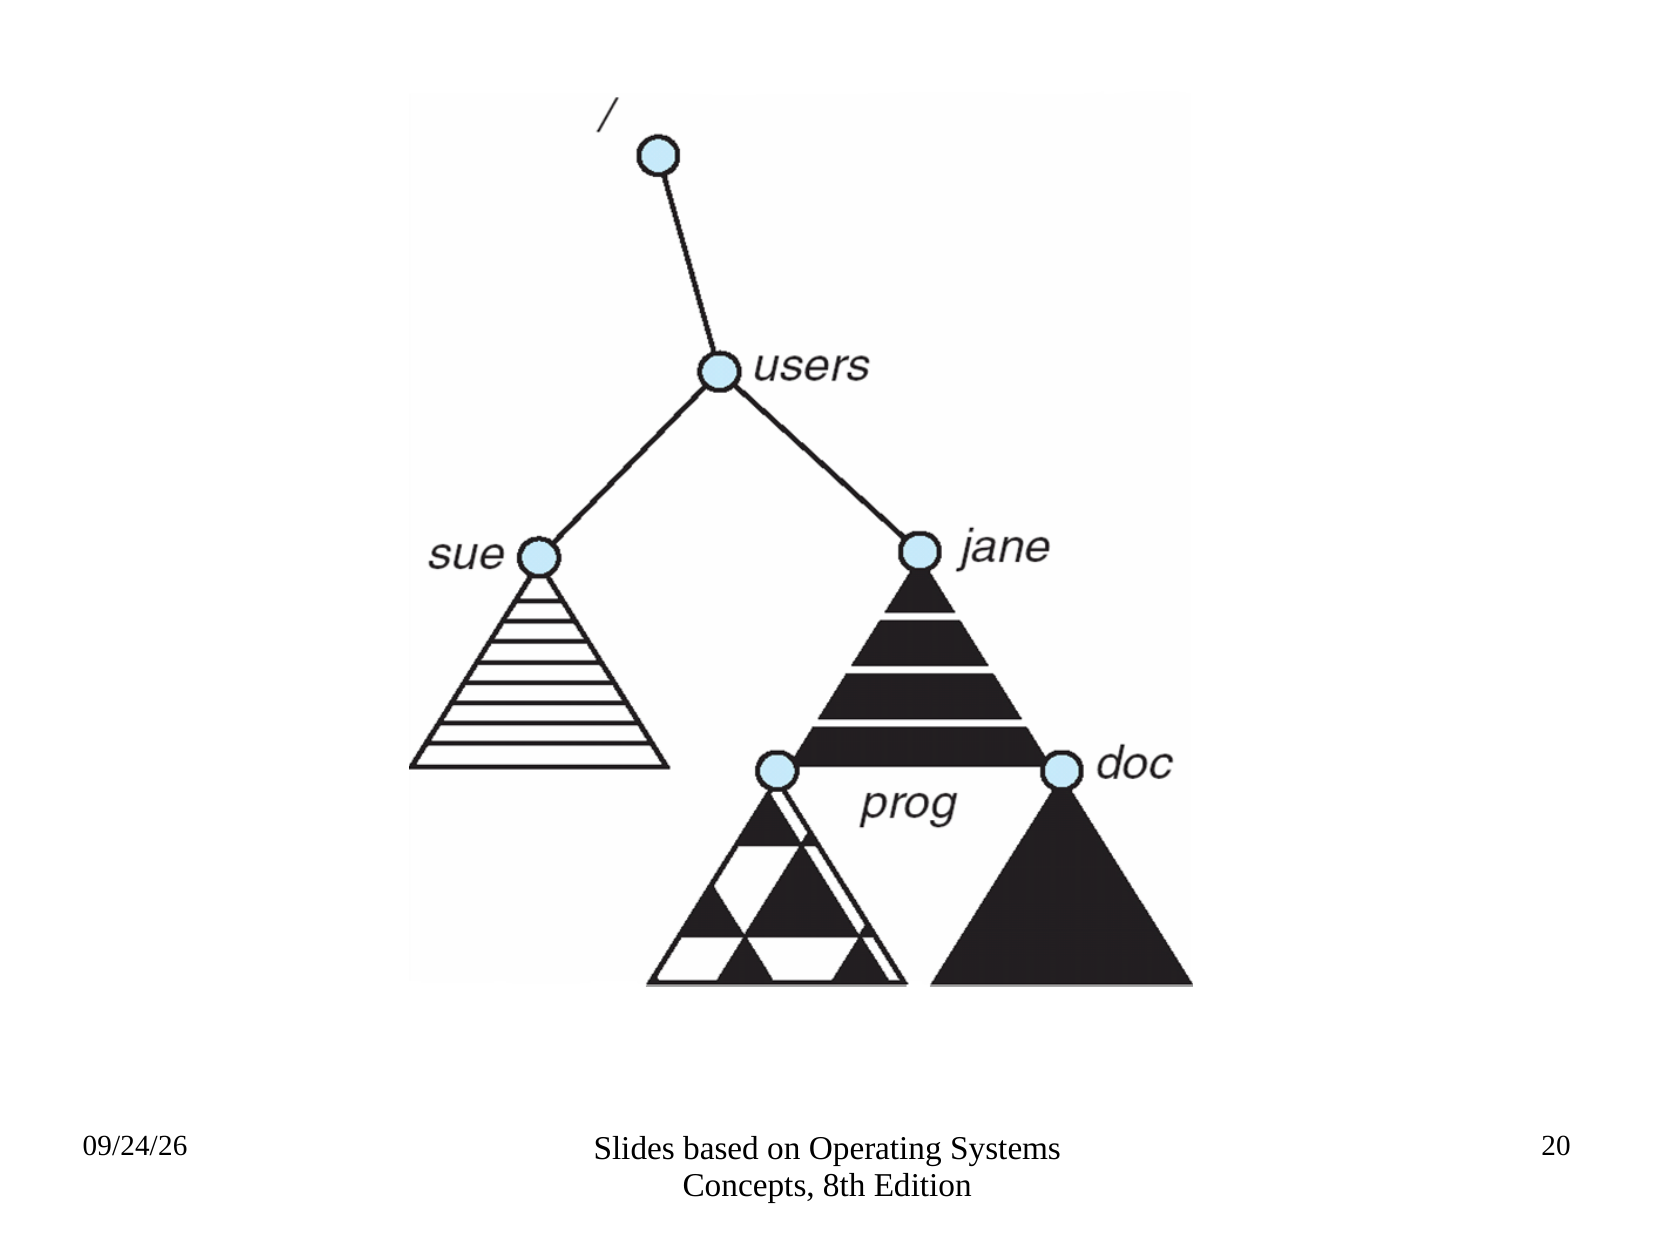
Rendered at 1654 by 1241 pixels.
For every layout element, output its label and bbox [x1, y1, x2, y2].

picture [409, 89, 1193, 988]
